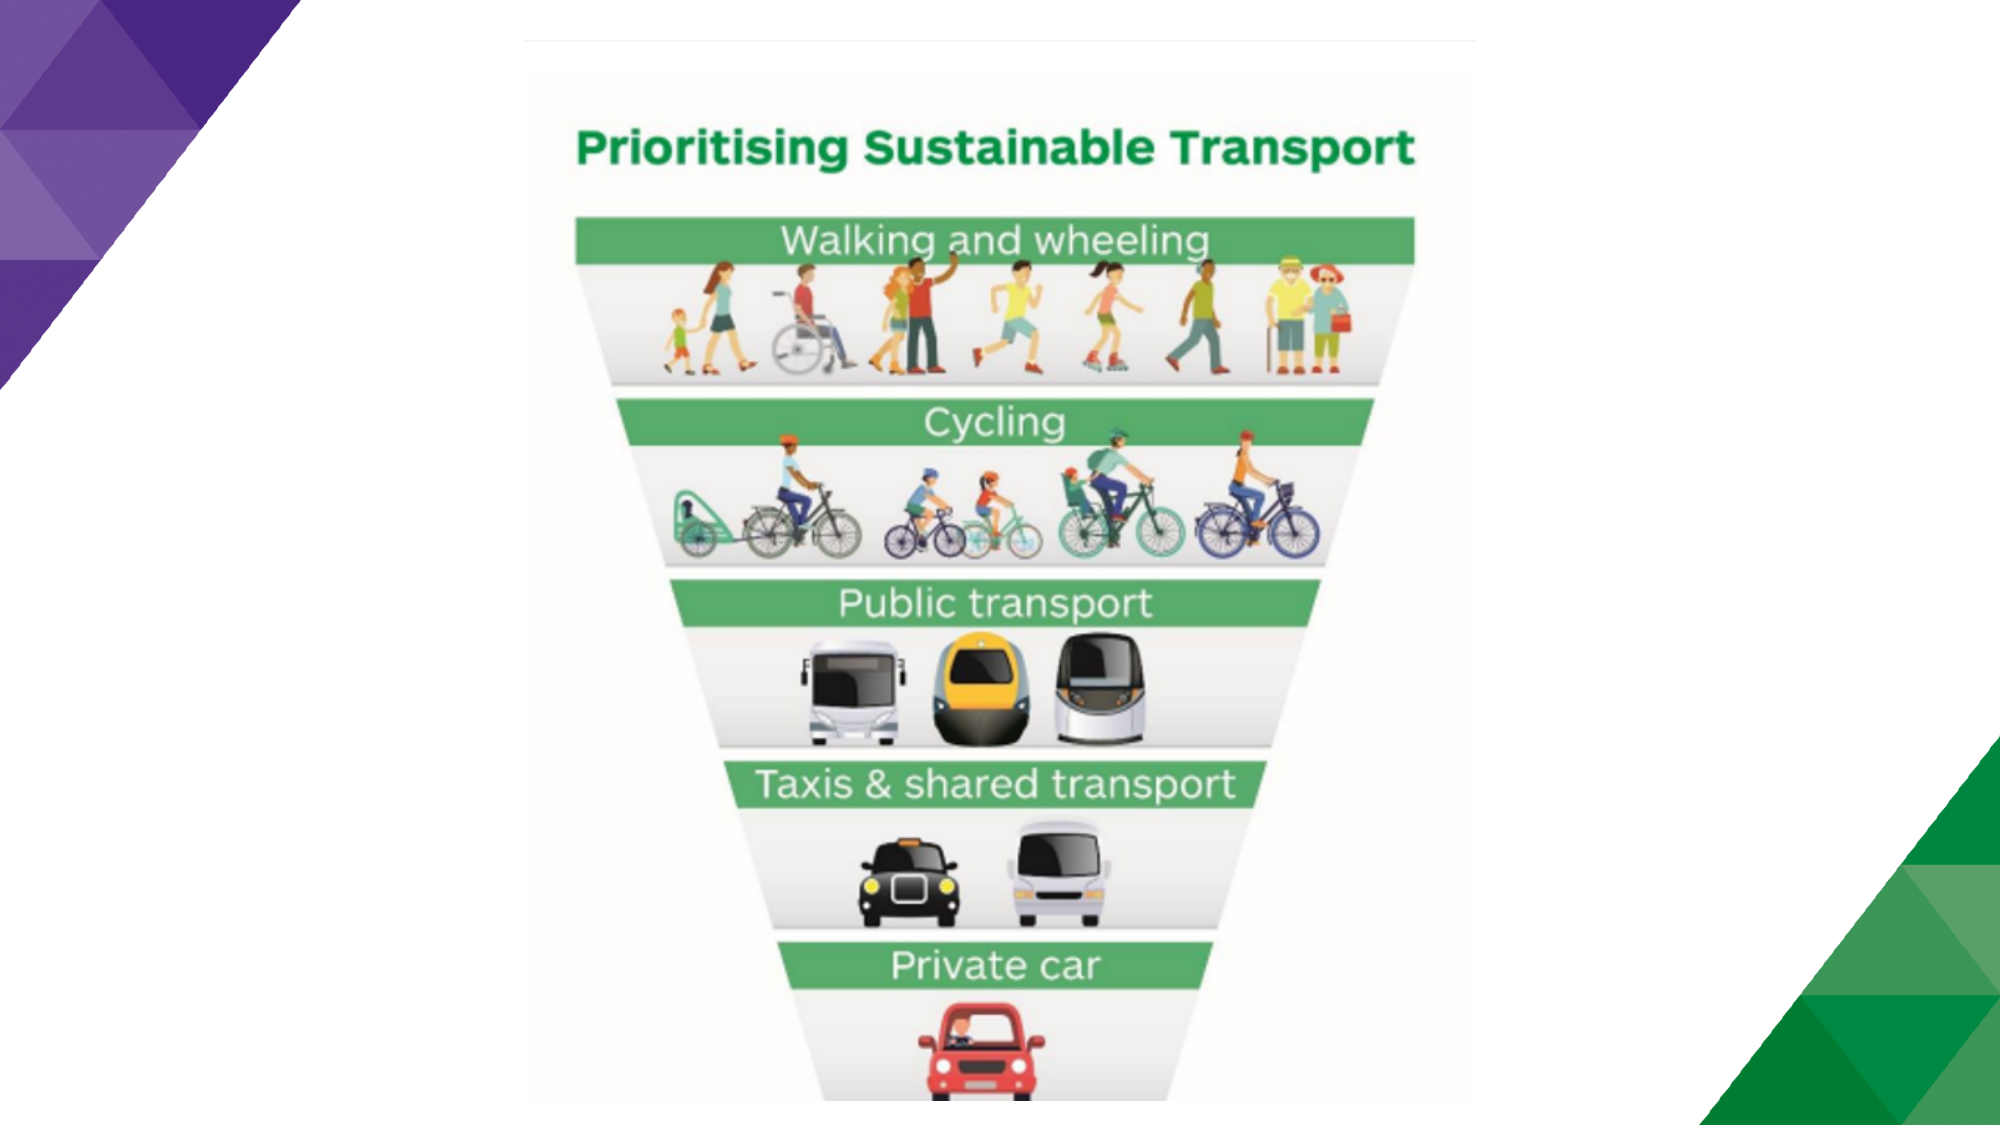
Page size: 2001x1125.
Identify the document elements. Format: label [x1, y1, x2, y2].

picture [525, 24, 1476, 1101]
